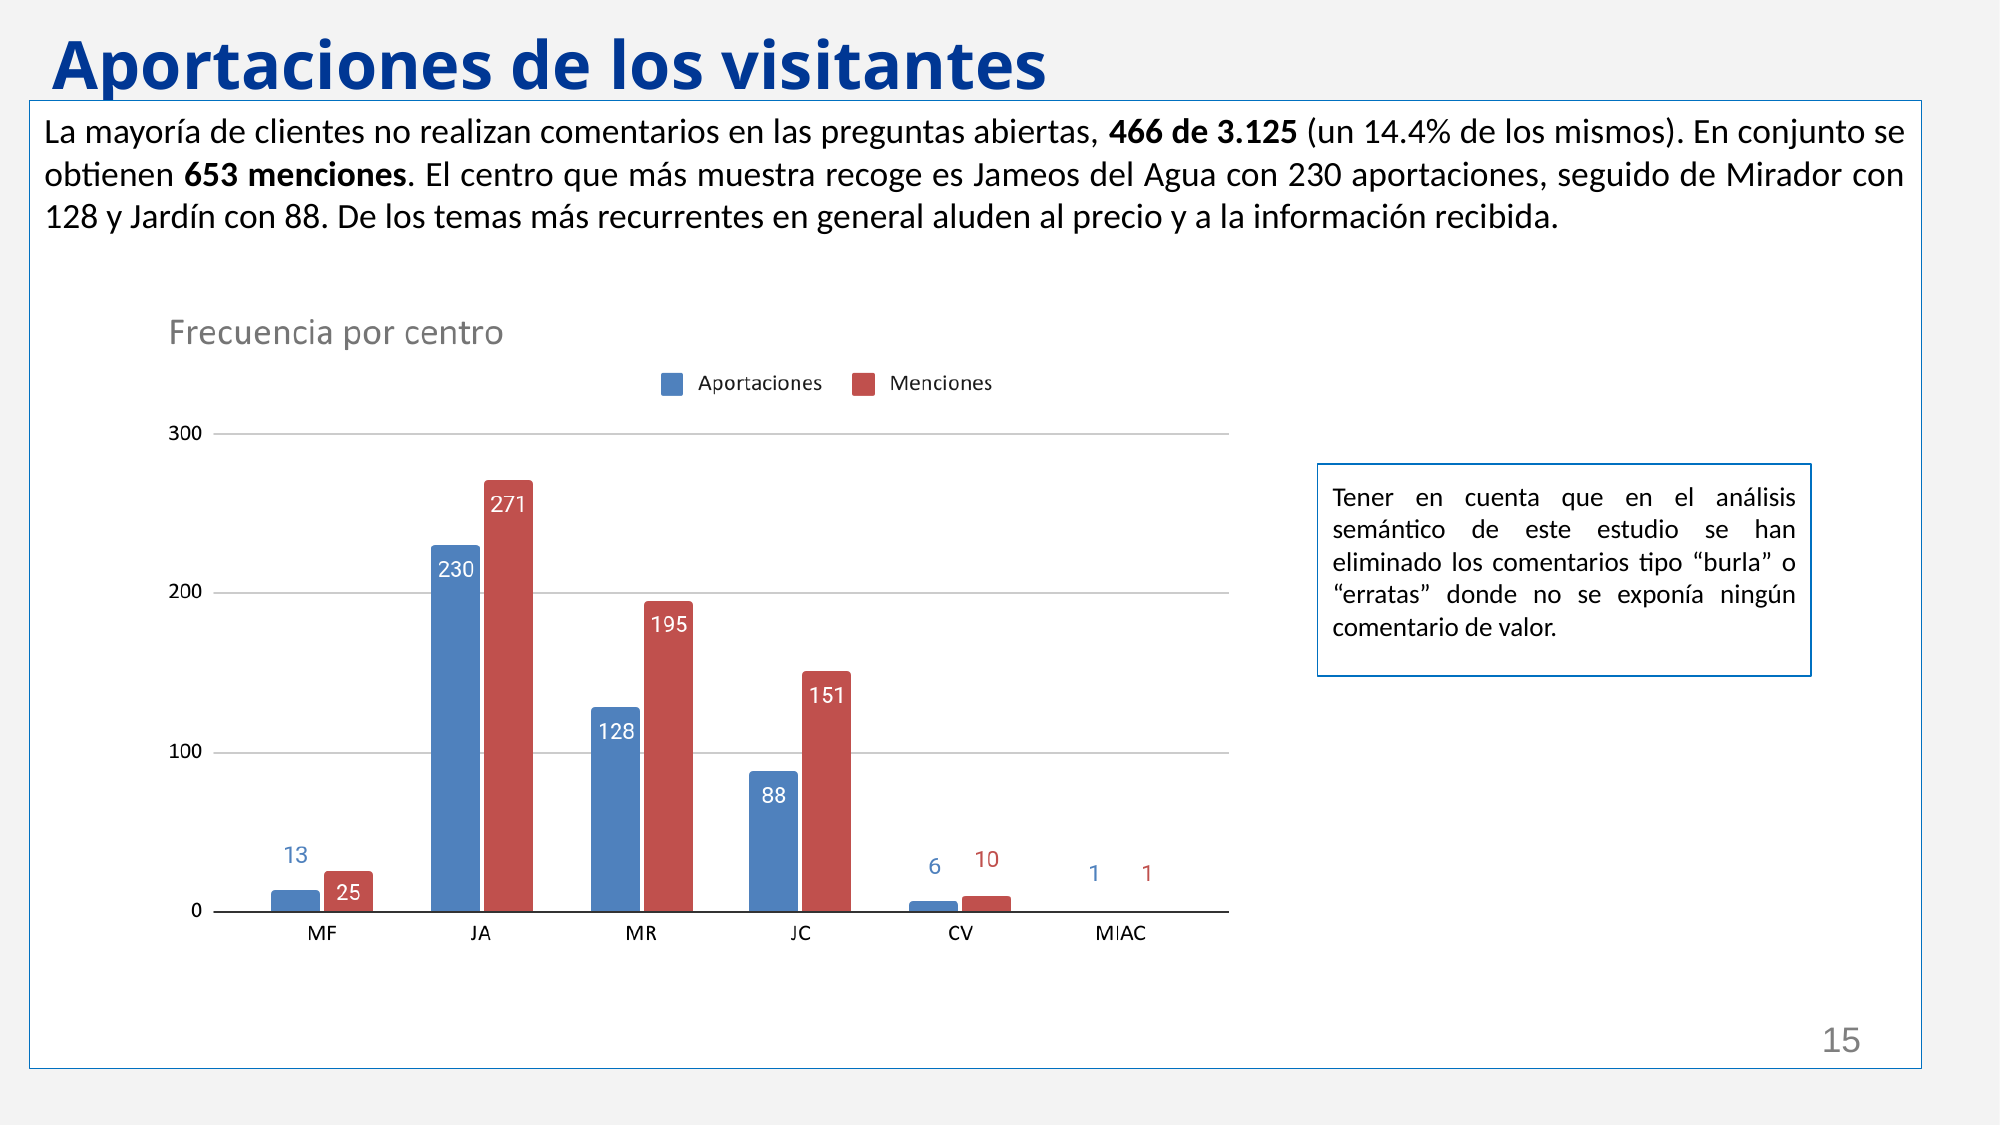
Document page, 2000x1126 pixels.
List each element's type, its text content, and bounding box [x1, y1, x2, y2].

text_box La mayoría de clientes no realizan comentarios en las preguntas abiertas, 466 de 3.125 (un 14.4% de los mismos). En conjunto se obtienen 653 menciones. El centro que más muestra recoge es Jameos del Agua con 230 aportaciones, seguido de Mirador con 128 y Jardín con 88. De los temas más recurrentes en general aluden al precio y a la información recibida. [29, 100, 1922, 1069]
text_box Tener en cuenta que en el análisis semántico de este estudio se han eliminado los comentarios tipo “burla” o “erratas” donde no se exponía ningún comentario de valor. [1317, 463, 1812, 676]
slide_number <number> [1412, 1008, 1880, 1069]
picture [133, 280, 1263, 980]
text_box Aportaciones de los visitantes [52, 0, 1945, 126]
